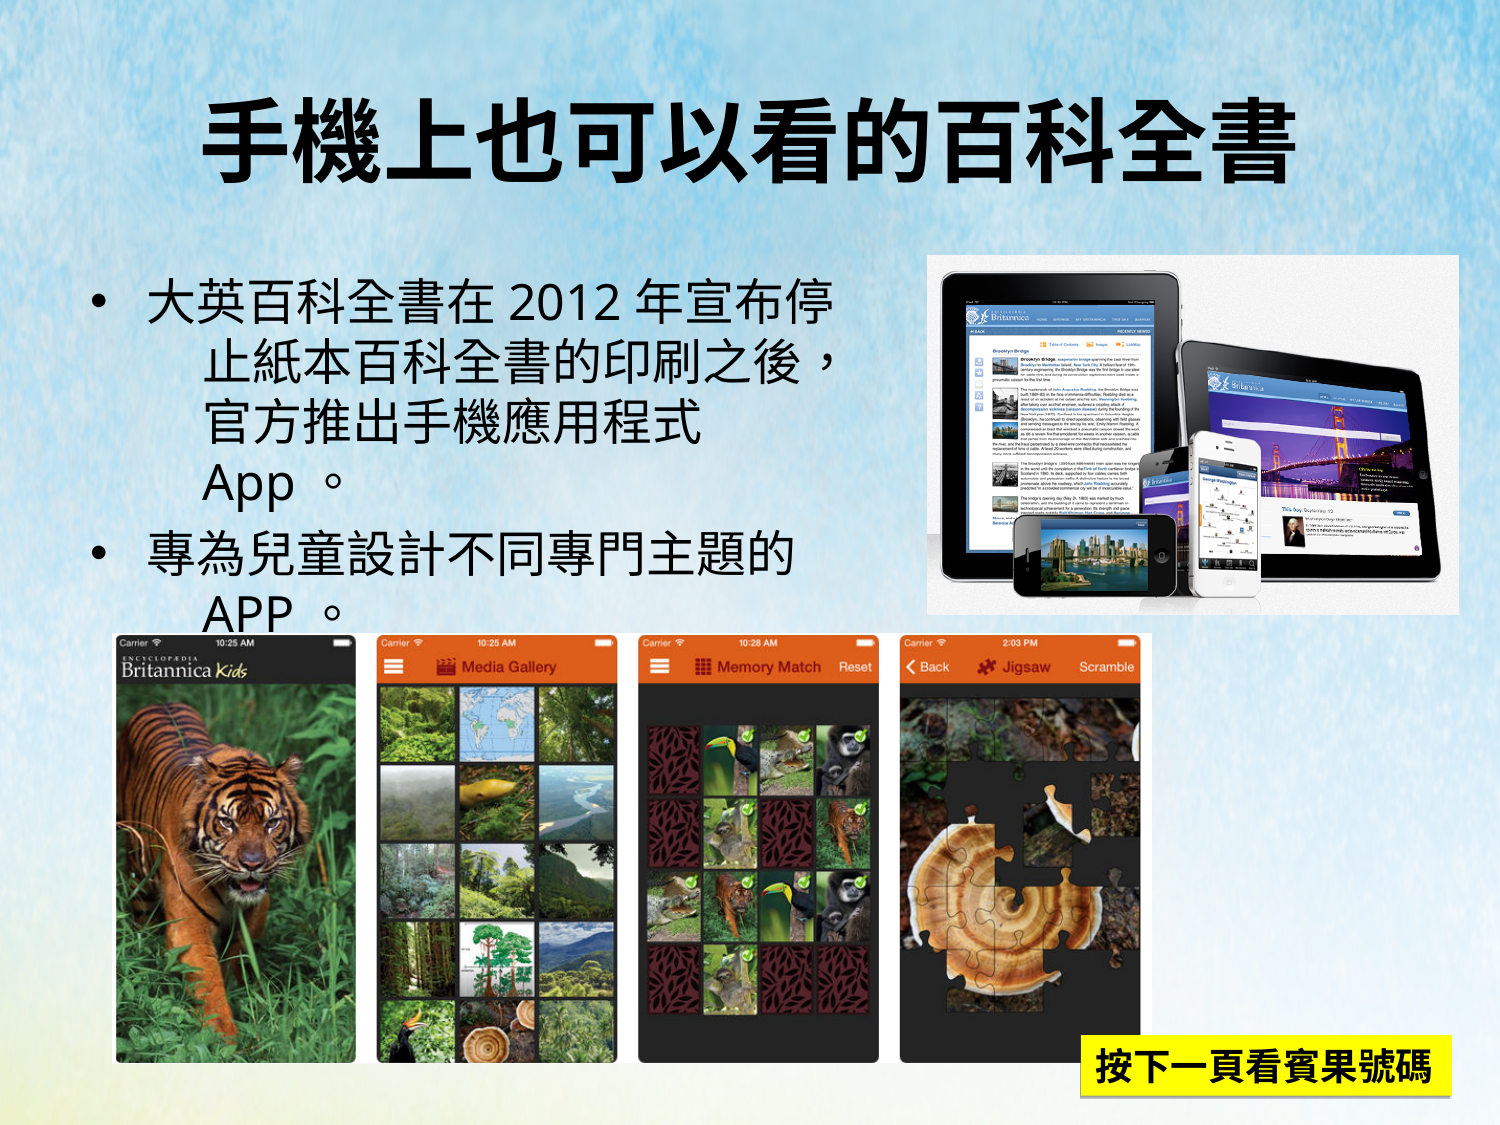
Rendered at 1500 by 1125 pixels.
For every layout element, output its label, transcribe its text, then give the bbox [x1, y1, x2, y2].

title 手機上也可以看的百科全書 [75, 45, 1426, 233]
text_box 按下一頁看賓果號碼 [1080, 1035, 1452, 1096]
picture [927, 255, 1459, 615]
picture [112, 633, 1152, 1064]
list 大英百科全書在2012年宣布停止紙本百科全書的印刷之後，官方推出手機應用程式App。 專為兒童設計不同專門主題的APP。 [75, 262, 880, 1005]
